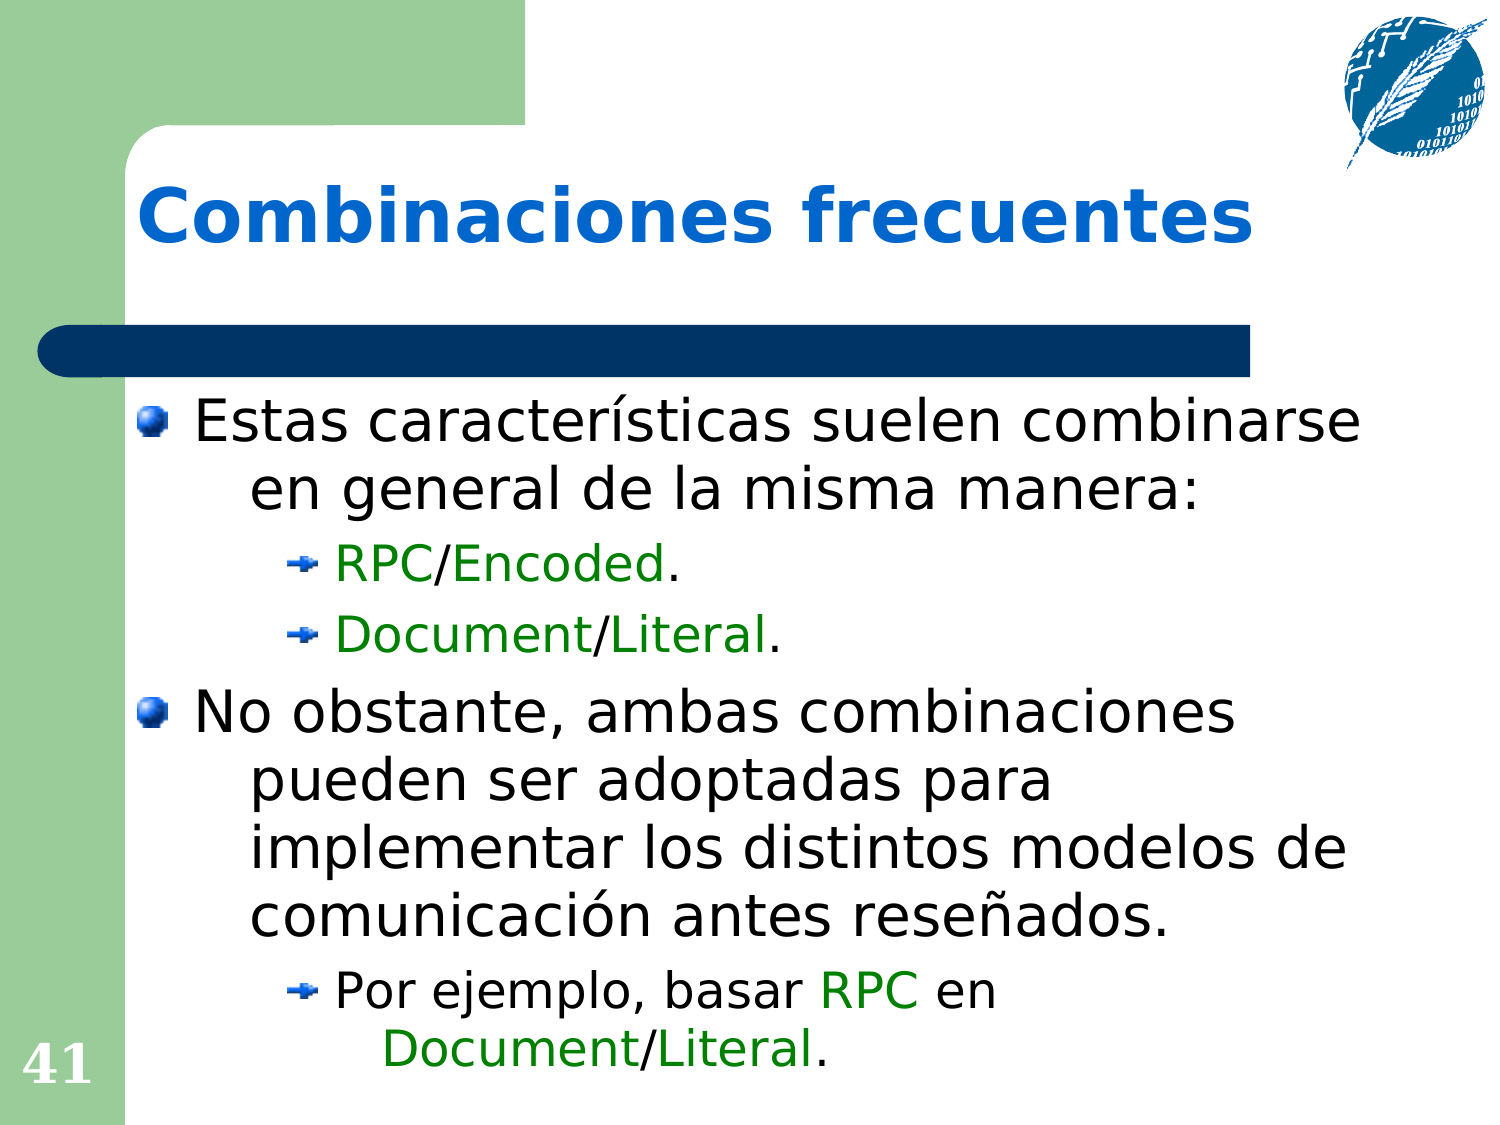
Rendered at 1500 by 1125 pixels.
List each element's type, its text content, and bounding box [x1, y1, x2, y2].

picture [1416, 140, 1425, 149]
picture [1341, 15, 1487, 172]
picture [1427, 138, 1431, 148]
picture [1436, 127, 1450, 136]
title Combinaciones frecuentes [136, 136, 1414, 301]
list Estas características suelen combinarse en general de la misma manera: RPC/Encoded. Document/Literal. No obstante, ambas combinaciones pueden ser adoptadas para implementar los distintos modelos de comunicación antes reseñados. Por ejemplo, basar RPC en Document/Literal. [137, 387, 1400, 1045]
picture [1433, 139, 1440, 147]
